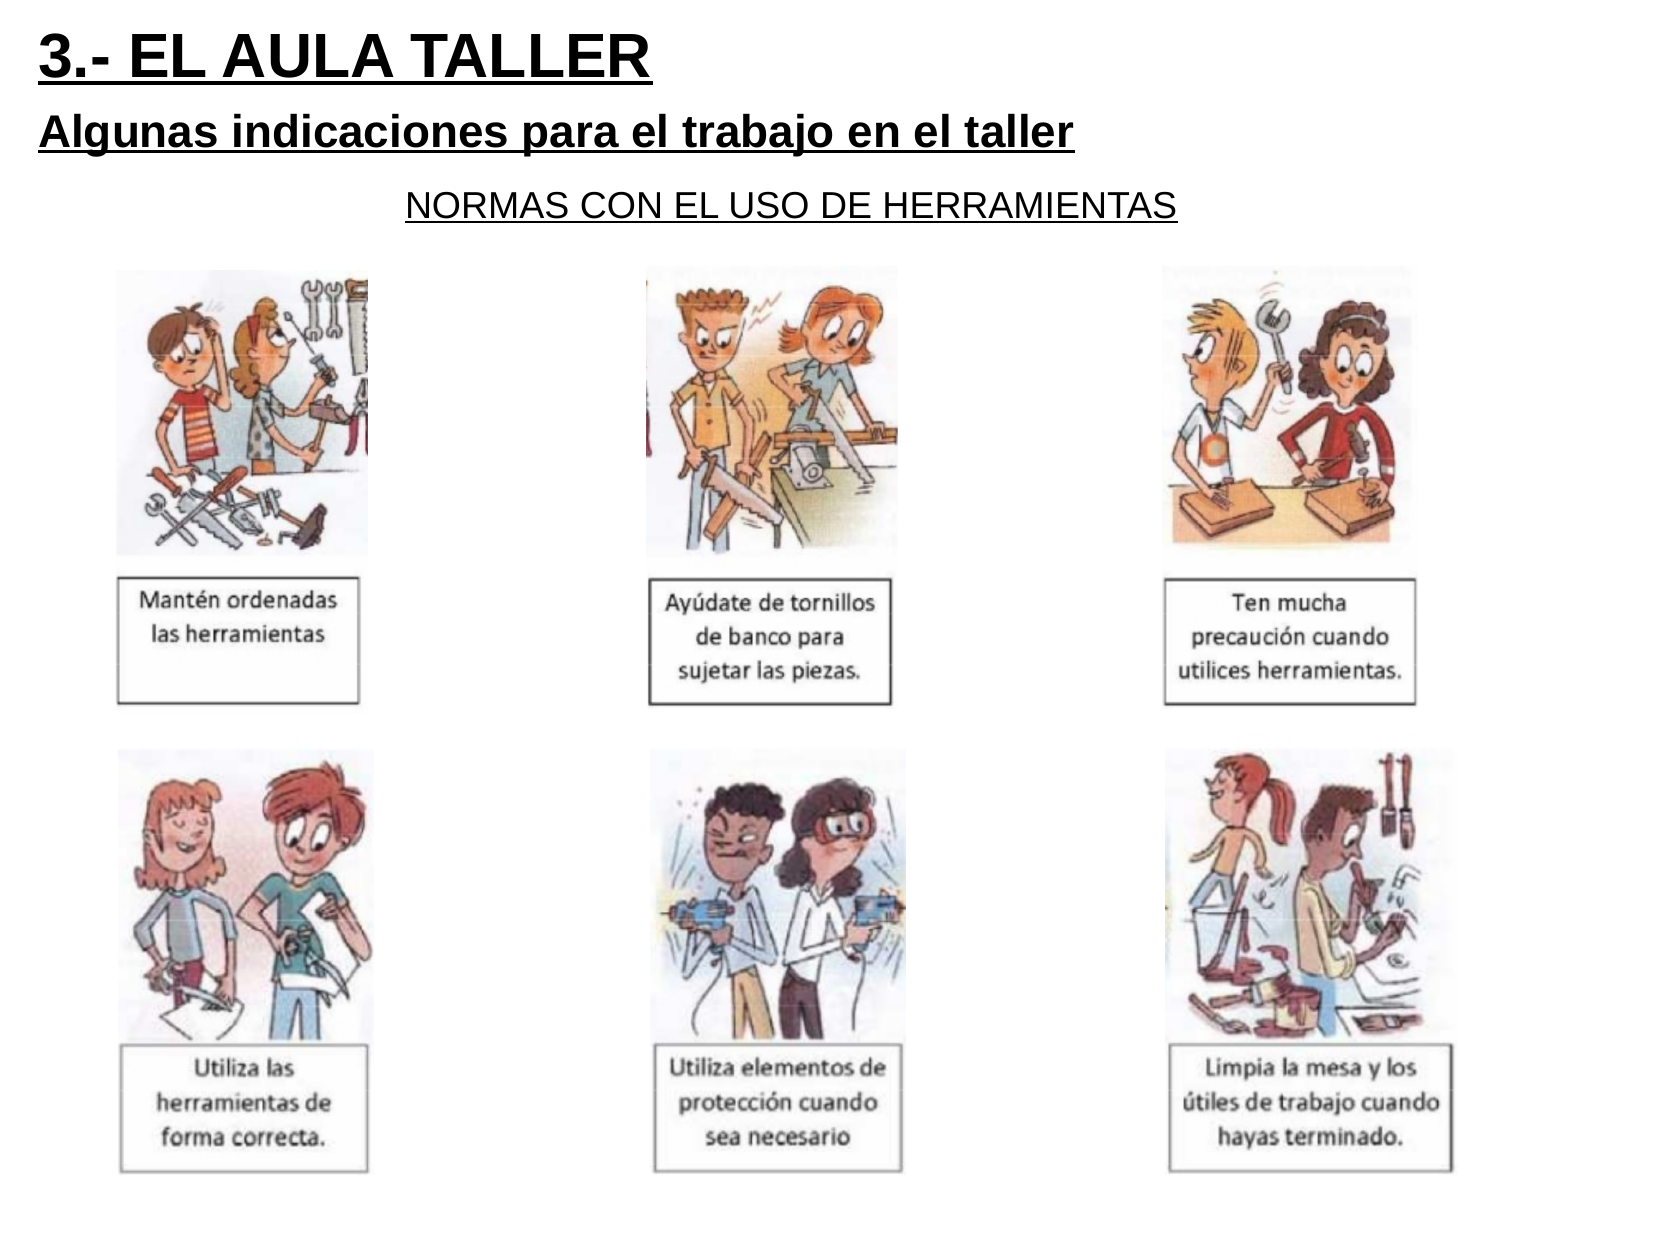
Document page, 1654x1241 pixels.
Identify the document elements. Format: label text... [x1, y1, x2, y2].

text_box Algunas indicaciones para el trabajo en el taller [23, 98, 1619, 184]
picture [646, 265, 898, 709]
picture [1165, 732, 1458, 1176]
picture [650, 732, 906, 1176]
picture [118, 732, 374, 1176]
picture [110, 270, 368, 714]
text_box NORMAS CON EL USO DE HERRAMIENTAS [47, 177, 1536, 234]
text_box 3.- EL AULA TALLER [23, 14, 1619, 98]
picture [1162, 265, 1418, 709]
